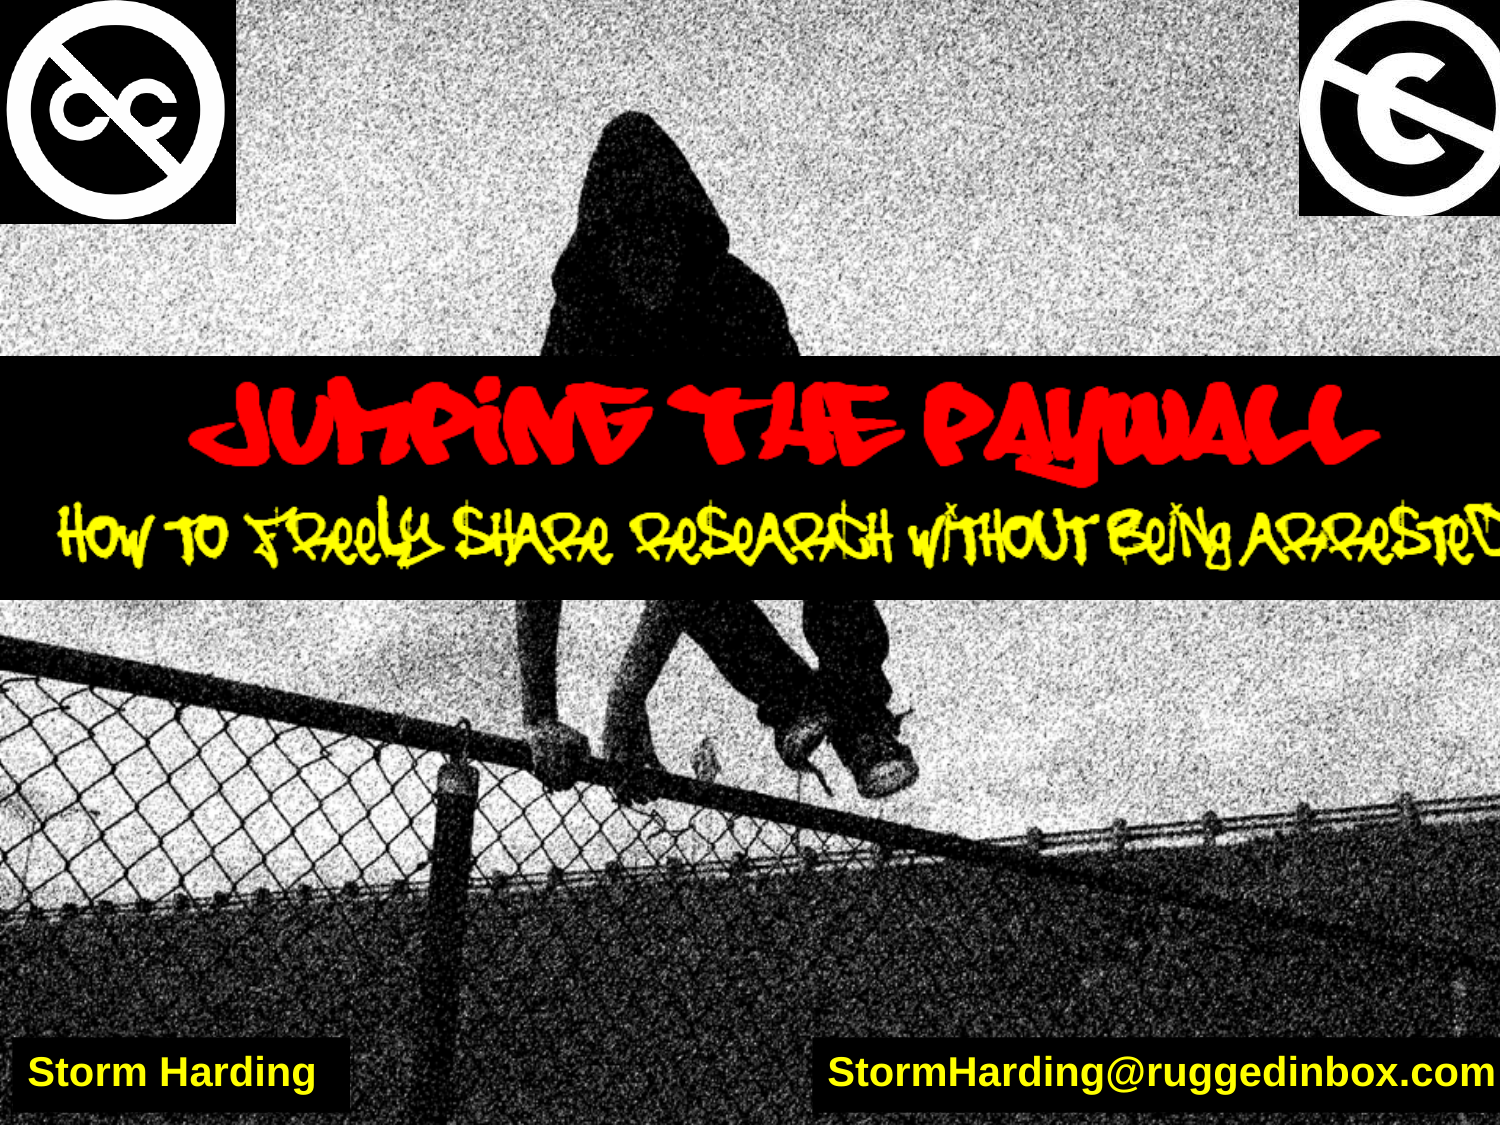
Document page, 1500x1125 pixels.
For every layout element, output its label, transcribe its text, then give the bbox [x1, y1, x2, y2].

text_box StormHarding@ruggedinbox.com [812, 1037, 1500, 1113]
text_box Storm Harding [12, 1037, 350, 1113]
picture [0, 0, 1500, 1125]
